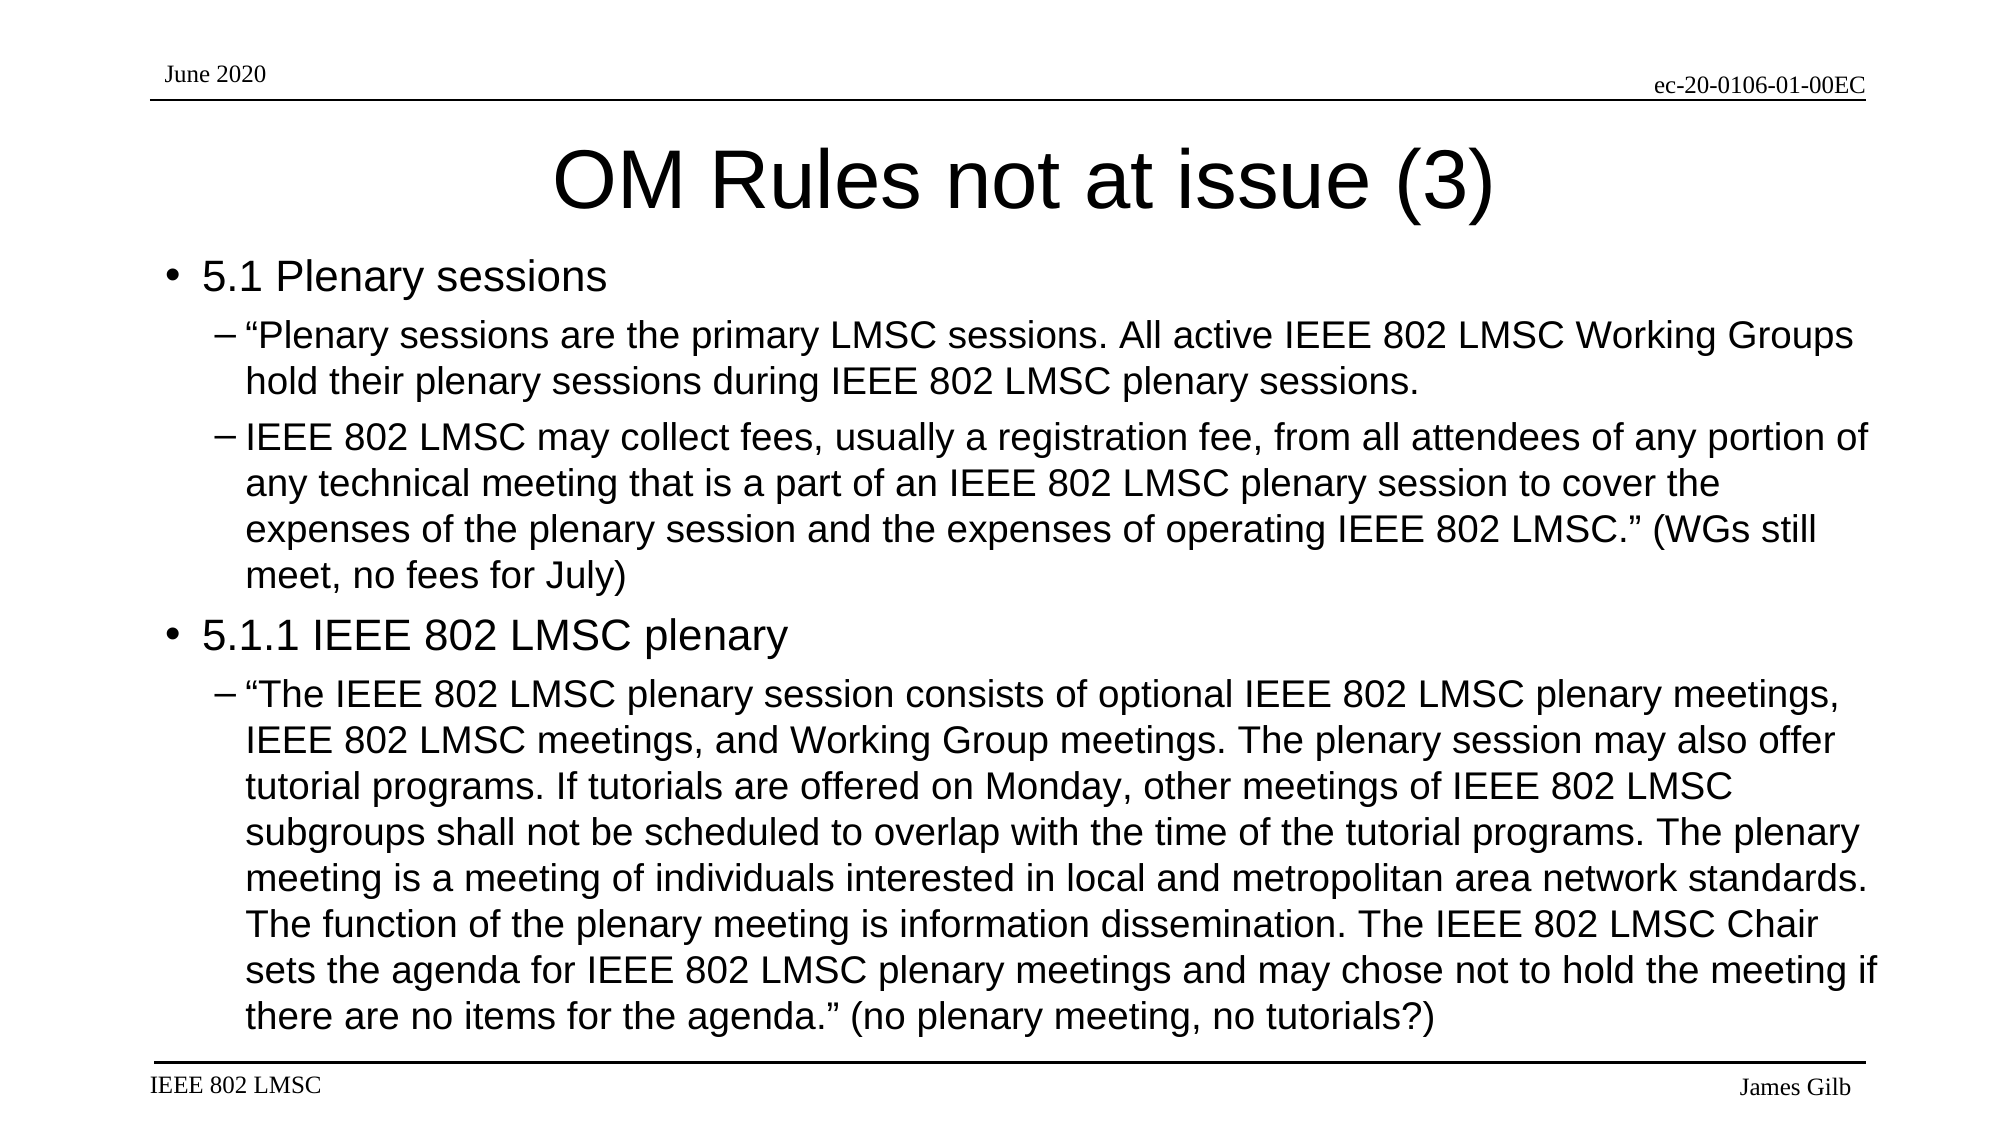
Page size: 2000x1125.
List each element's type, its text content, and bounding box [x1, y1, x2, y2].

list 5.1 Plenary sessions “Plenary sessions are the primary LMSC sessions. All active IEEE 802 LMSC Working Groups hold their plenary sessions during IEEE 802 LMSC plenary sessions. IEEE 802 LMSC may collect fees, usually a registration fee, from all attendees of any portion of any technical meeting that is a part of an IEEE 802 LMSC plenary session to cover the expenses of the plenary session and the expenses of operating IEEE 802 LMSC.” (WGs still meet, no fees for July) 5.1.1 IEEE 802 LMSC plenary “The IEEE 802 LMSC plenary session consists of optional IEEE 802 LMSC plenary meetings, IEEE 802 LMSC meetings, and Working Group meetings. The plenary session may also offer tutorial programs. If tutorials are offered on Monday, other meetings of IEEE 802 LMSC subgroups shall not be scheduled to overlap with the time of the tutorial programs. The plenary meeting is a meeting of individuals interested in local and metropolitan area network standards. The function of the plenary meeting is information dissemination. The IEEE 802 LMSC Chair sets the agenda for IEEE 802 LMSC plenary meetings and may chose not to hold the meeting if there are no items for the agenda.” (no plenary meeting, no tutorials?) [149, 239, 1900, 1051]
title OM Rules not at issue (3) [149, 112, 1900, 238]
